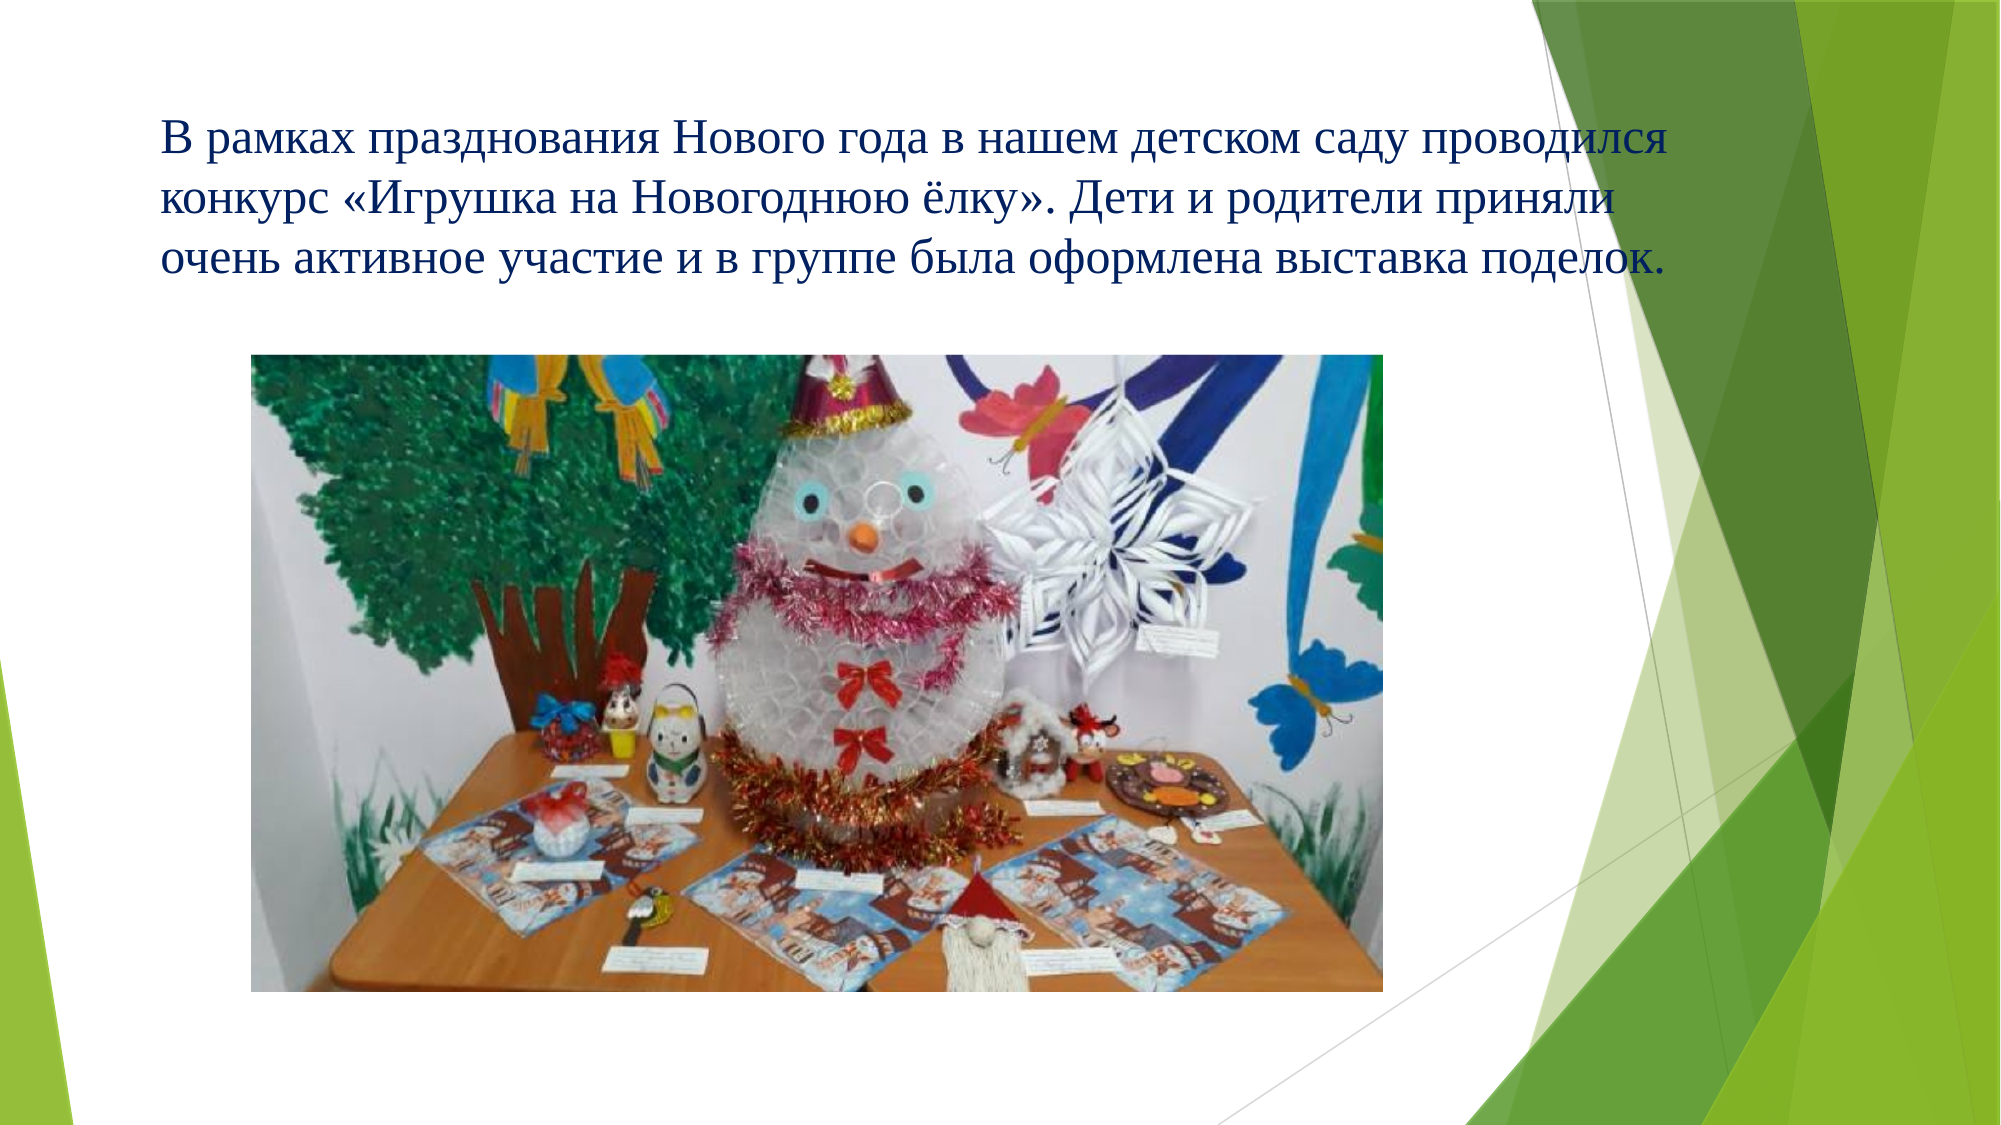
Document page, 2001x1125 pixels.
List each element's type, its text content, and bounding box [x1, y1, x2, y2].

title В рамках празднования Нового года в нашем детском саду проводился конкурс «Игрушка на Новогоднюю ёлку». Дети и родители приняли очень активное участие и в группе была оформлена выставка поделок. [145, 96, 1763, 309]
picture [250, 354, 1383, 992]
